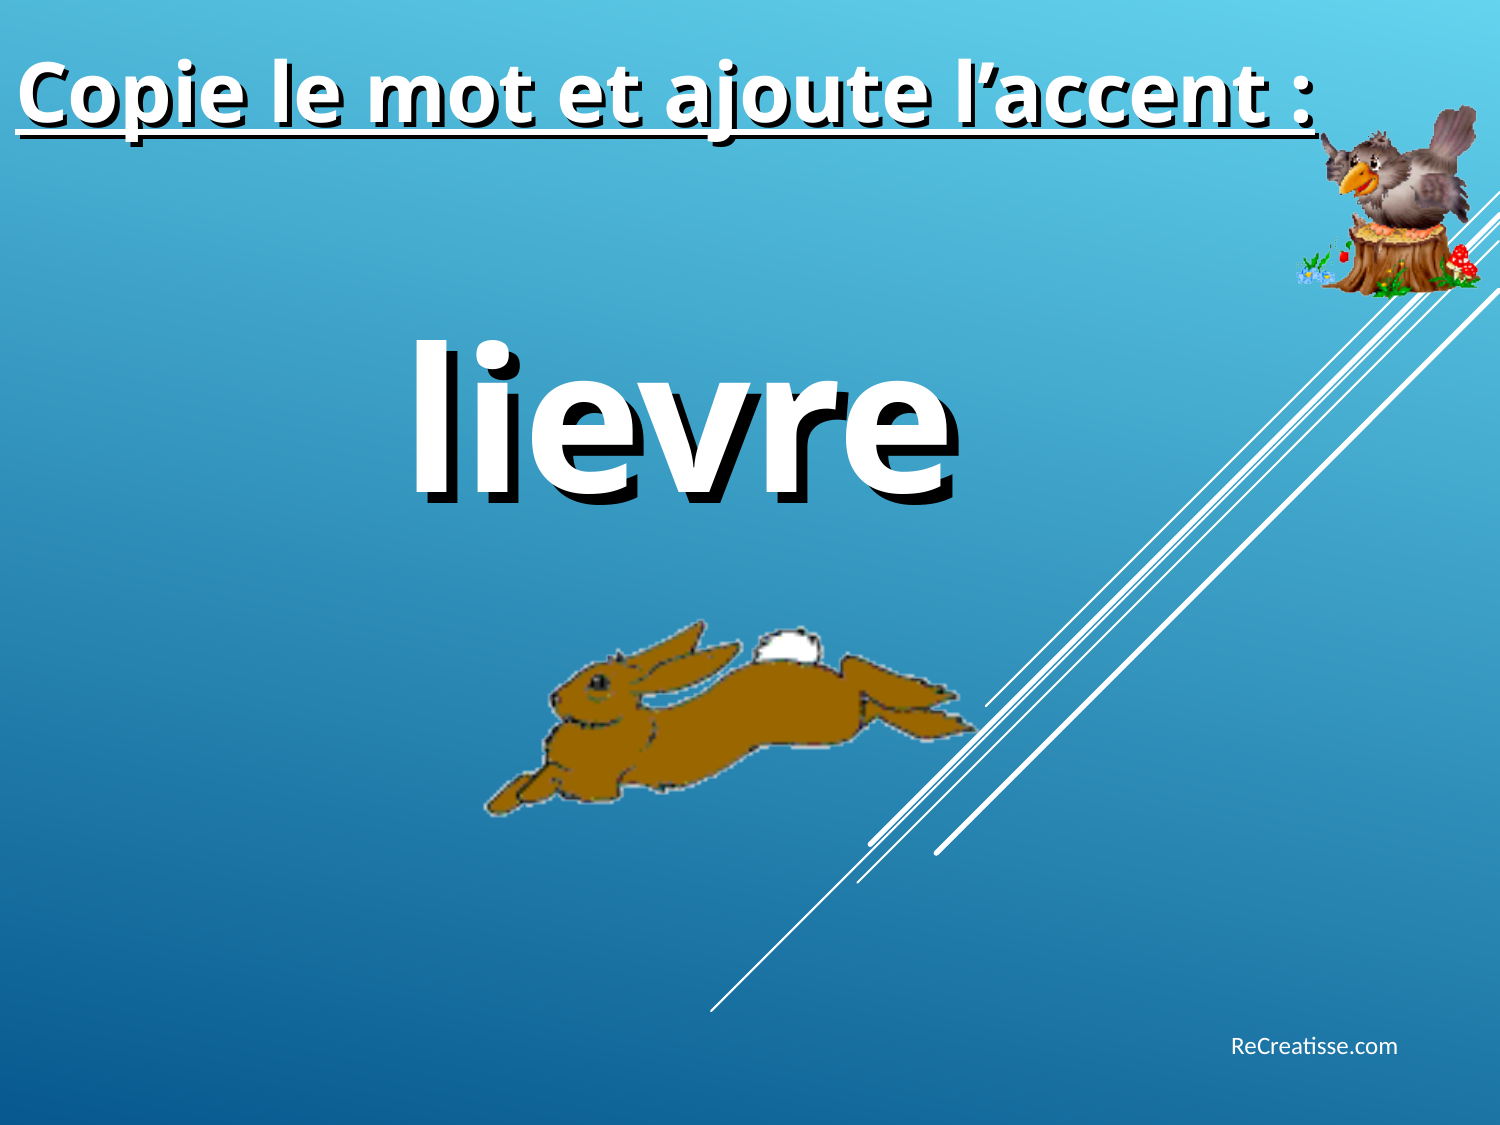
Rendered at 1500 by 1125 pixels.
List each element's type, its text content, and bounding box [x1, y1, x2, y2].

picture [469, 579, 996, 853]
picture [1272, 81, 1500, 304]
text_box Copie le mot et ajoute l’accent : [0, 32, 1330, 147]
text_box ReCreatisse.com [1216, 1022, 1414, 1067]
text_box Copie le mot et ajoute l’accent : [726, 139, 1272, 147]
text_box Copie le mot et ajoute l’accent : [143, 139, 715, 147]
text_box lievre [386, 285, 971, 540]
